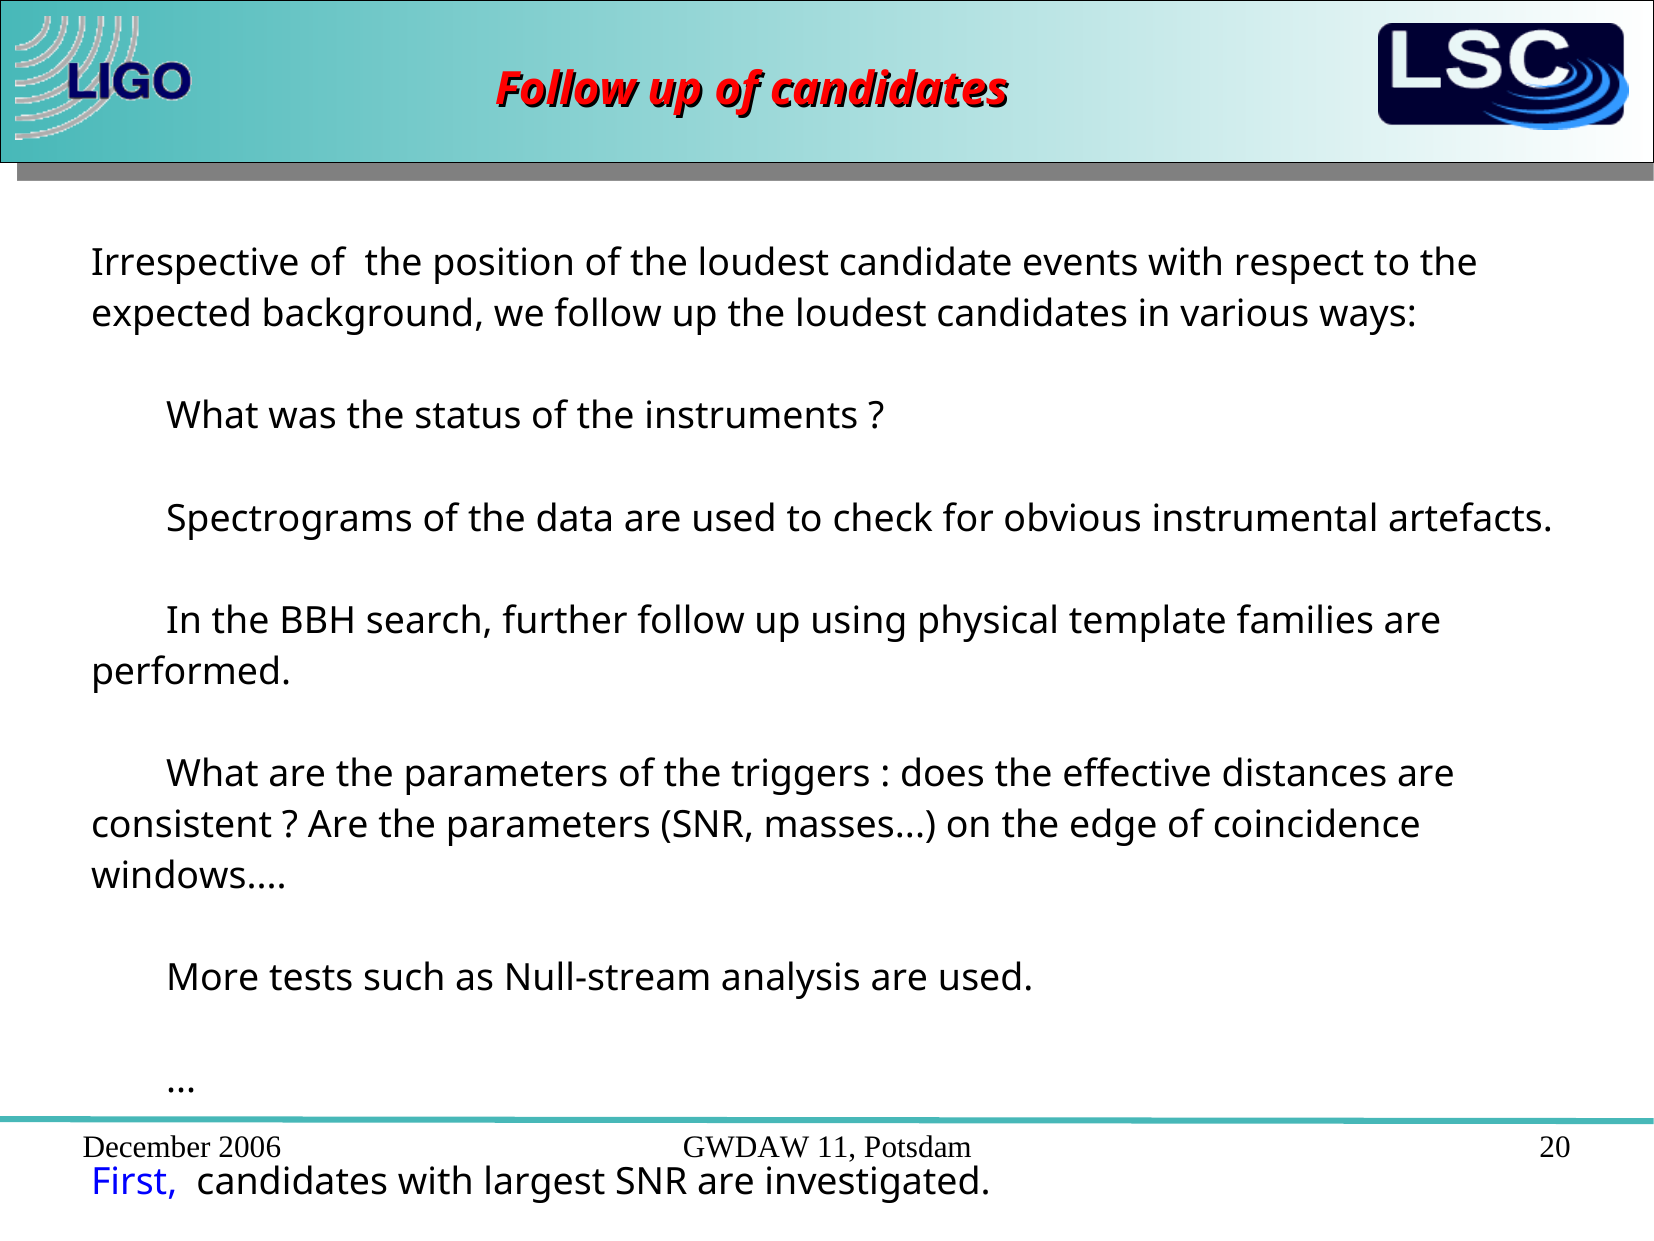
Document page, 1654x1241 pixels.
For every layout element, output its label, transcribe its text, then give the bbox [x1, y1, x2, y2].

picture [15, 16, 192, 140]
text_box Irrespective of the position of the loudest candidate events with respect to the expected background, we follow up the loudest candidates in various ways: What was the status of the instruments ? Spectrograms of the data are used to check for obvious instrumental artefacts. In the BBH search, further follow up using physical template families are performed. What are the parameters of the triggers : does the effective distances are consistent ? Are the parameters (SNR, masses...) on the edge of coincidence windows.... More tests such as Null-stream analysis are used. ... First, candidates with largest SNR are investigated. [76, 228, 1583, 1058]
picture [1378, 23, 1629, 130]
text_box Follow up of candidates [480, 48, 1032, 120]
